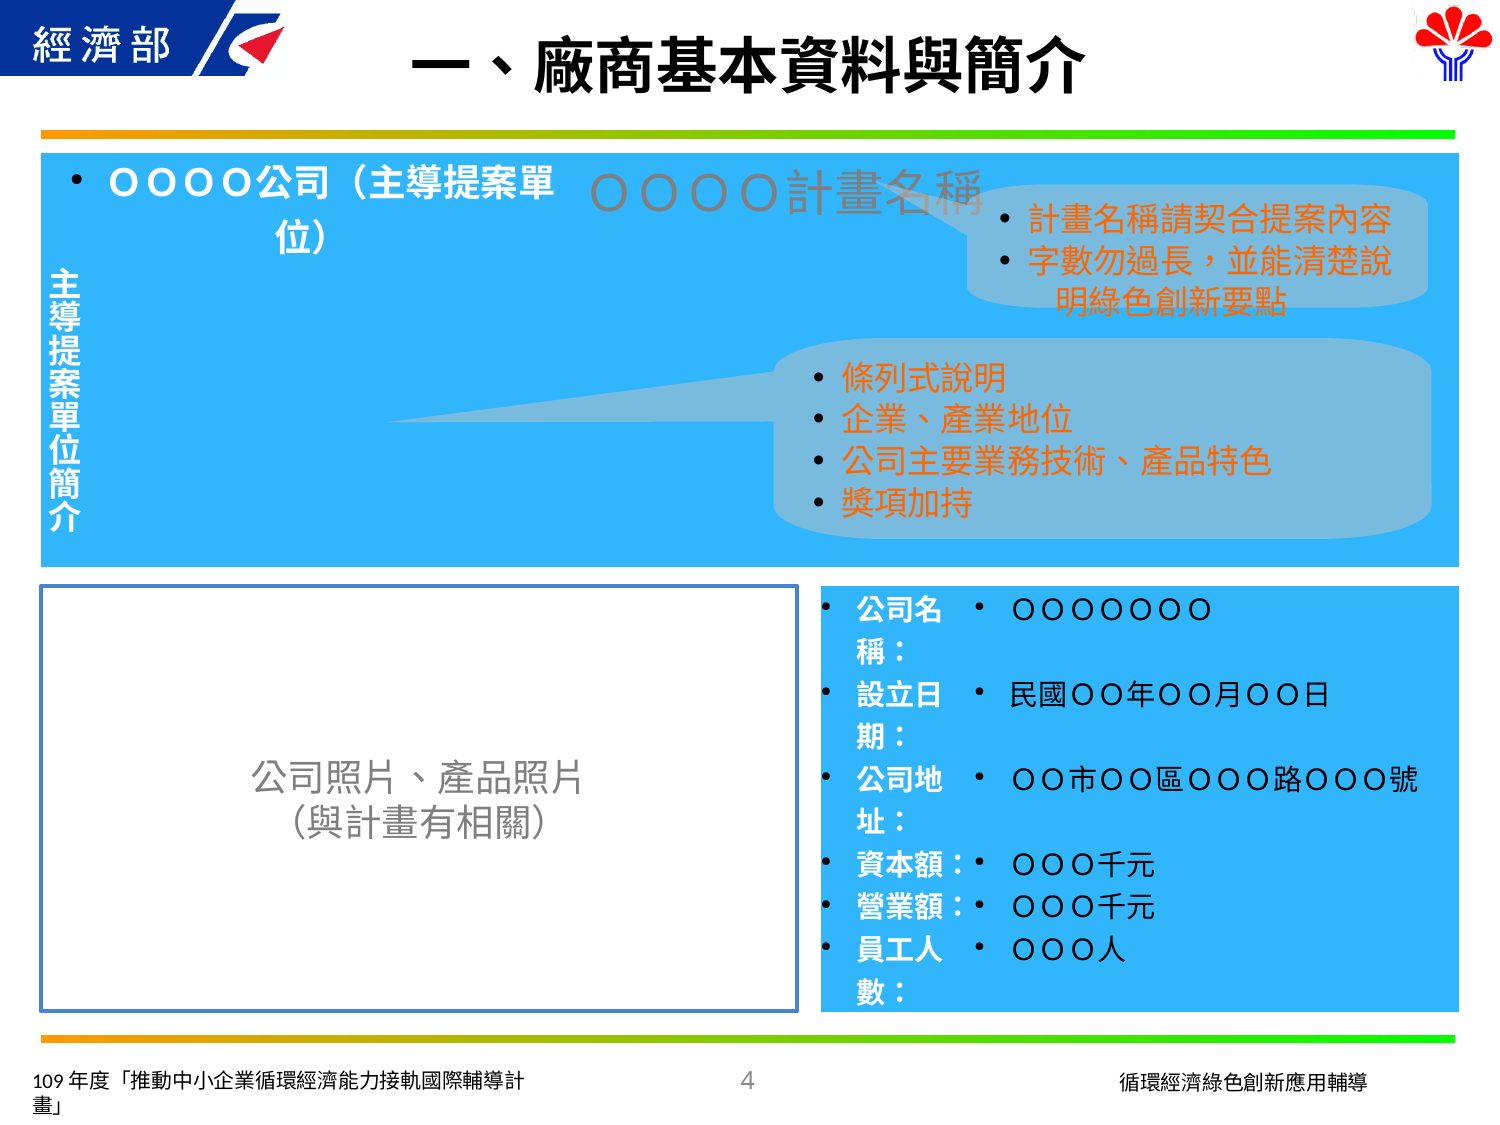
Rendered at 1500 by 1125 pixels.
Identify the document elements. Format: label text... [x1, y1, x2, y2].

table_cell 民國ＯＯ年ＯＯ月ＯＯ日 [974, 671, 1459, 756]
table_header 主導提案單位簡介 [41, 262, 124, 567]
table_header ＯＯＯＯ計畫名稱 [585, 153, 1459, 262]
text_box 條列式說明 企業、產業地位 公司主要業務技術、產品特色 獎項加持 [385, 338, 1432, 539]
table_header ＯＯＯＯ公司（主導提案單位） [41, 153, 585, 262]
text_box 4 [572, 1051, 923, 1112]
table_header ＯＯＯＯ計畫名稱 [904, 200, 921, 210]
table_cell ＯＯＯ千元 [974, 841, 1459, 884]
table_header ＯＯＯＯＯＯＯ [974, 586, 1459, 671]
table_cell ＯＯＯ千元 [974, 884, 1459, 927]
table_cell 資本額： [821, 841, 974, 884]
title 一、廠商基本資料與簡介 [0, 19, 1497, 109]
table_header [1274, 308, 1282, 313]
table_cell ＯＯ市ＯＯ區ＯＯＯ路ＯＯＯ號 [974, 756, 1459, 841]
table_cell 員工人數： [821, 927, 974, 1012]
table_cell 設立日期： [821, 671, 974, 756]
table_header 公司名稱： [821, 586, 974, 671]
table_header ＯＯＯＯ計畫名稱 [898, 177, 916, 189]
text_box 計畫名稱請契合提案內容 字數勿過長，並能清楚說明綠色創新要點 [874, 181, 1428, 308]
table_cell 營業額： [821, 884, 974, 927]
table_cell 公司地址： [821, 756, 974, 841]
text_box 公司照片、產品照片 （與計畫有相關） [41, 586, 797, 1011]
table_cell ＯＯＯ人 [974, 927, 1459, 1012]
table_header [124, 262, 1459, 567]
